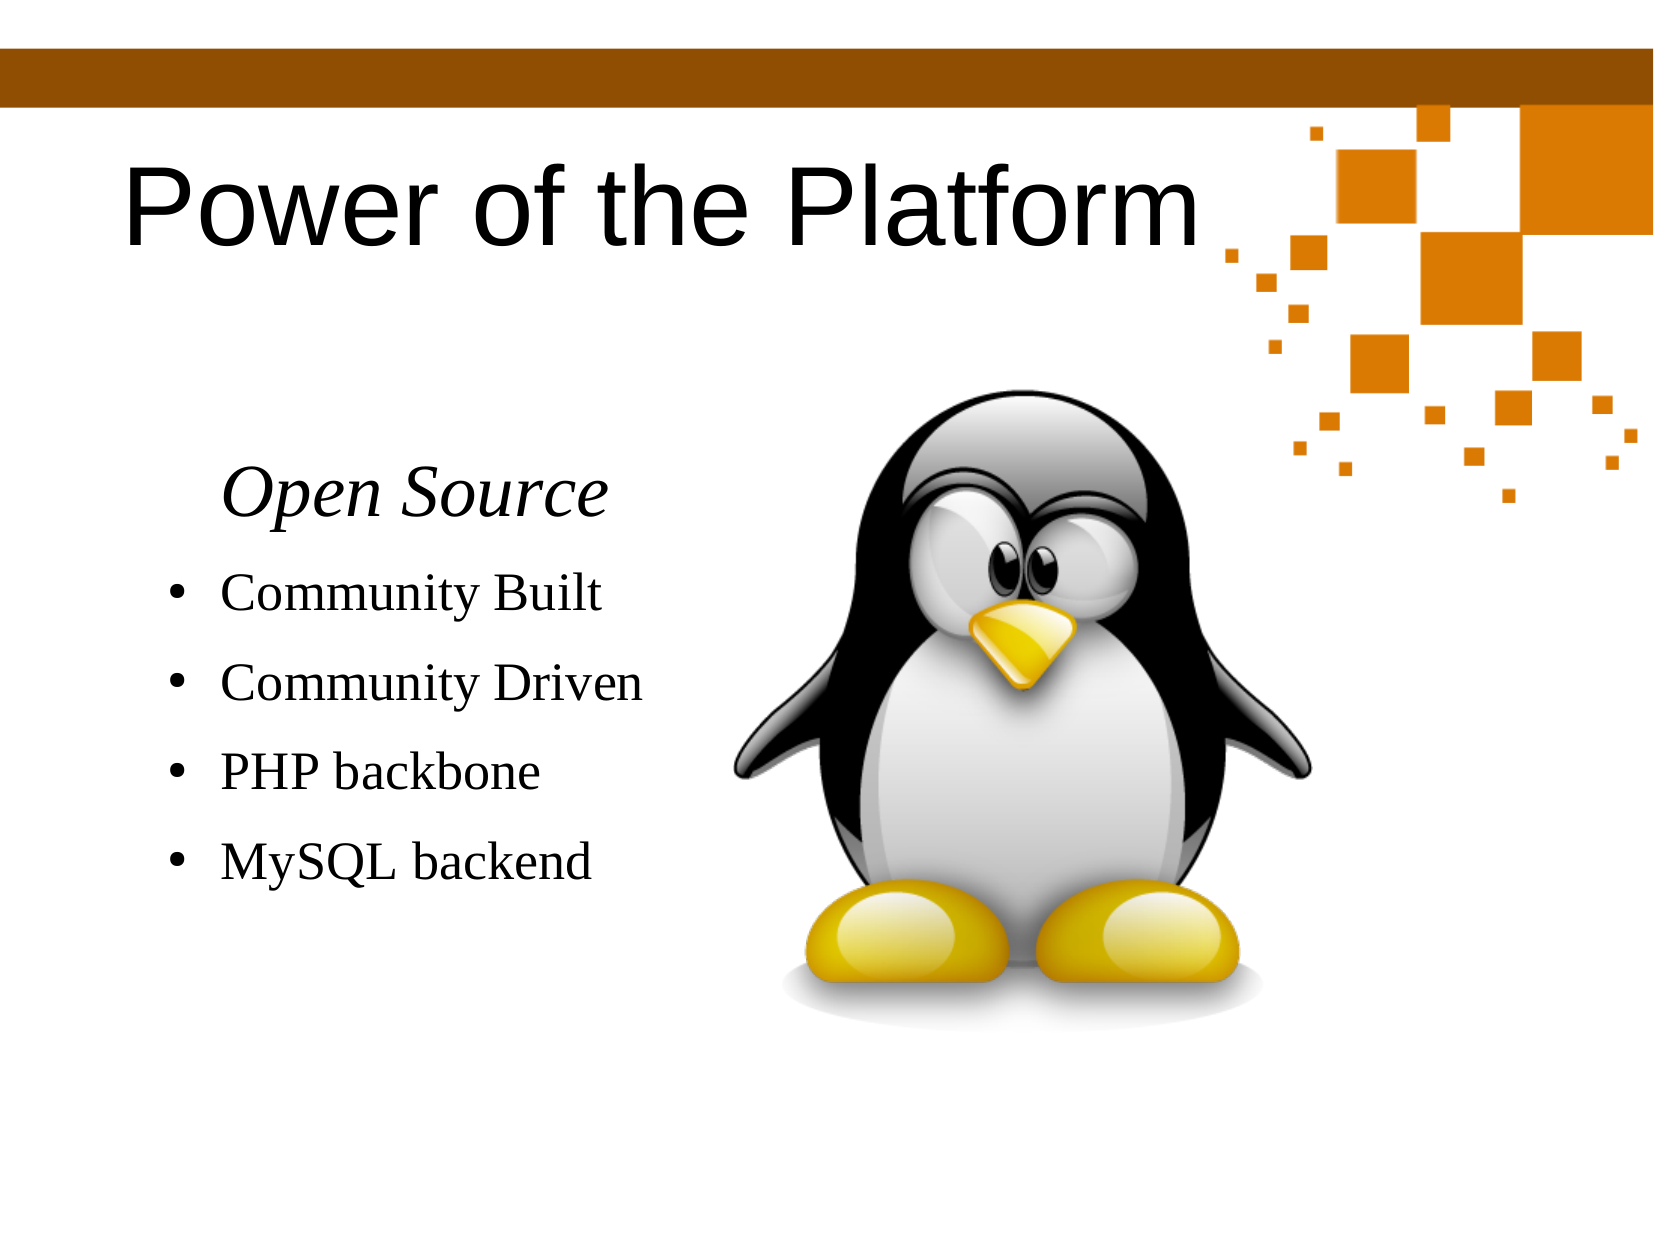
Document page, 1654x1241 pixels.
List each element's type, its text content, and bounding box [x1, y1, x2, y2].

list Open Source Community Built Community Driven PHP backbone MySQL backend [150, 450, 689, 968]
picture [0, 0, 1654, 1241]
title Power of the Platform [121, 102, 1533, 311]
